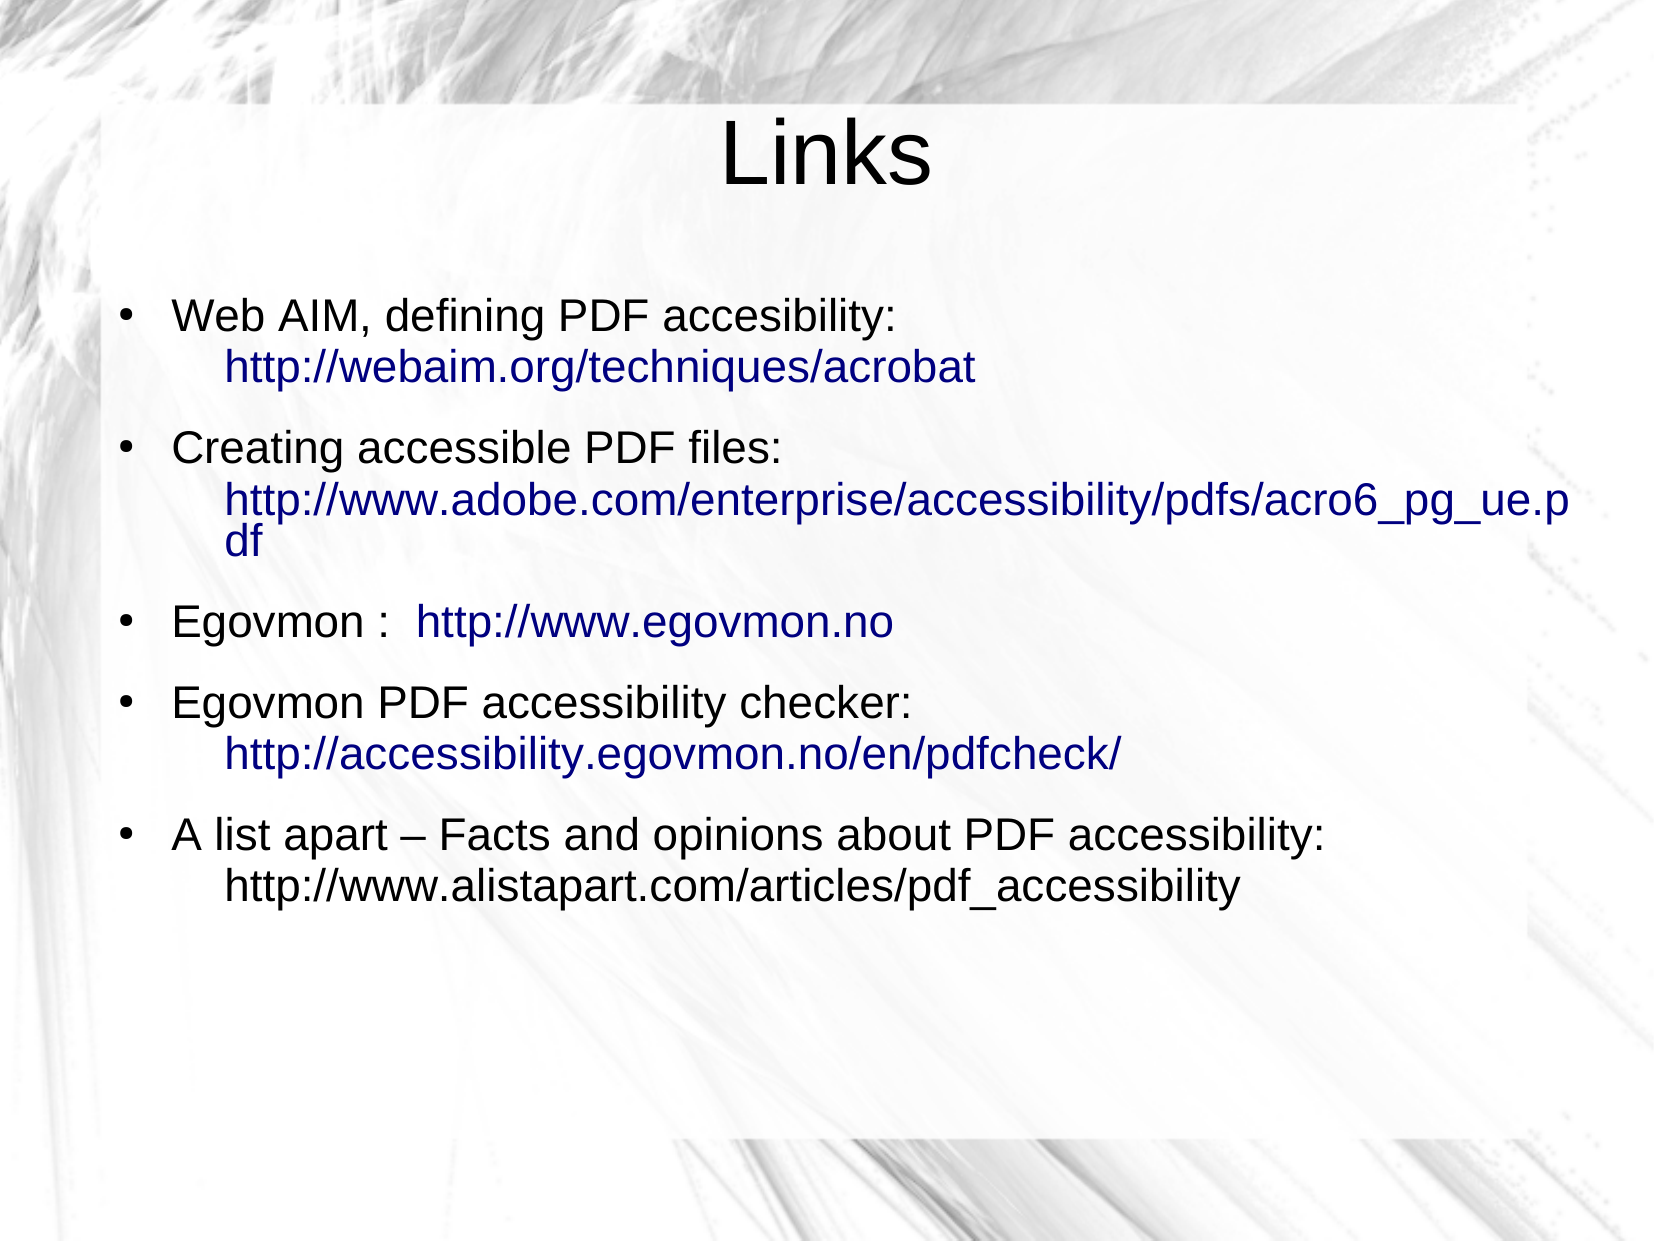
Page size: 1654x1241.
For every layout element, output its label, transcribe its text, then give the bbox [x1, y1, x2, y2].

title Links [82, 56, 1571, 250]
list Web AIM, defining PDF accesibility: http://webaim.org/techniques/acrobat Creating accessible PDF files: http://www.adobe.com/enterprise/accessibility/pdfs/acro6_pg_ue.pdf Egovmon : http://www.egovmon.no Egovmon PDF accessibility checker: http://accessibility.egovmon.no/en/pdfcheck/ A list apart – Facts and opinions about PDF accessibility: http://www.alistapart.com/articles/pdf_accessibility [82, 290, 1571, 1094]
picture [0, 0, 1654, 1241]
